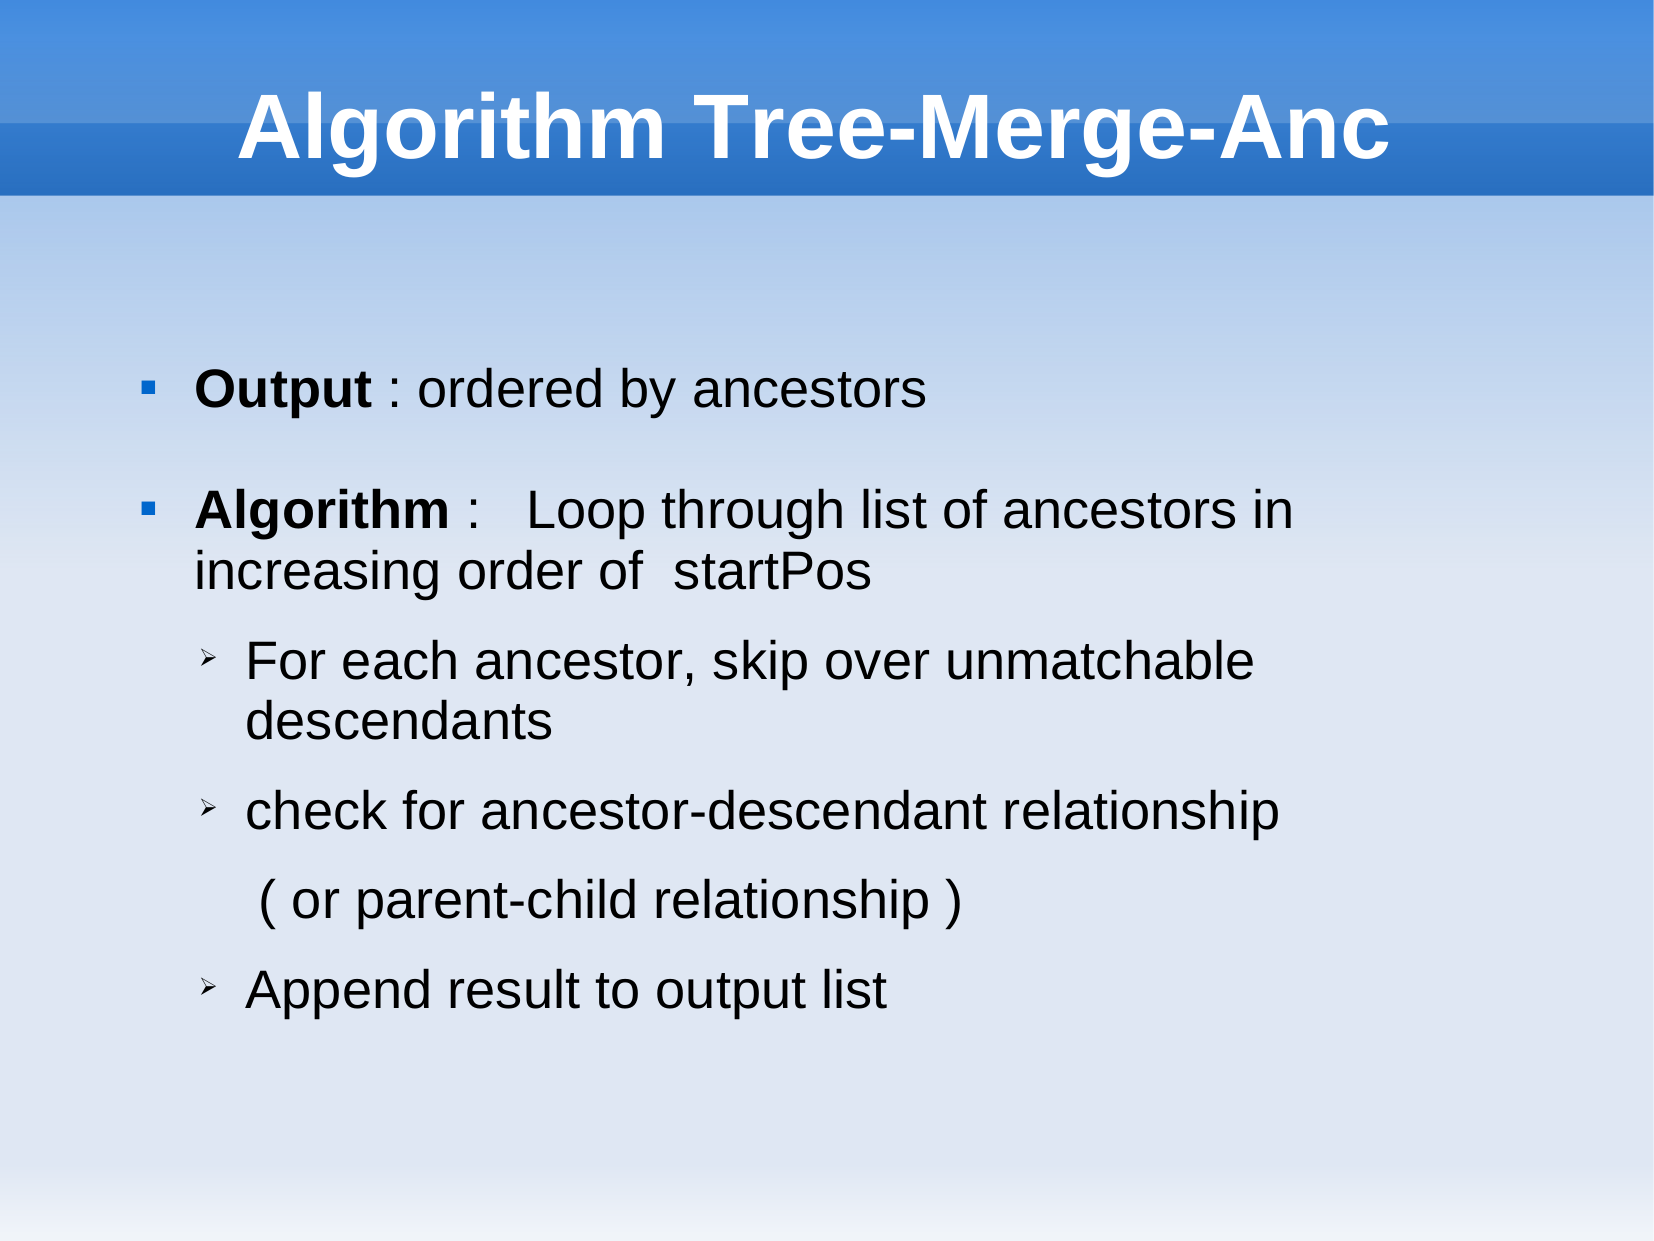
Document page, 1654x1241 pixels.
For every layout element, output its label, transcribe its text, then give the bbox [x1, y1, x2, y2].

title Algorithm Tree-Merge-Anc [112, 0, 1517, 255]
picture [0, 0, 1654, 1241]
list Output : ordered by ancestors Algorithm : Loop through list of ancestors in increasing order of startPos For each ancestor, skip over unmatchable descendants check for ancestor-descendant relationship ( or parent-child relationship ) Append result to output list [123, 358, 1528, 1101]
